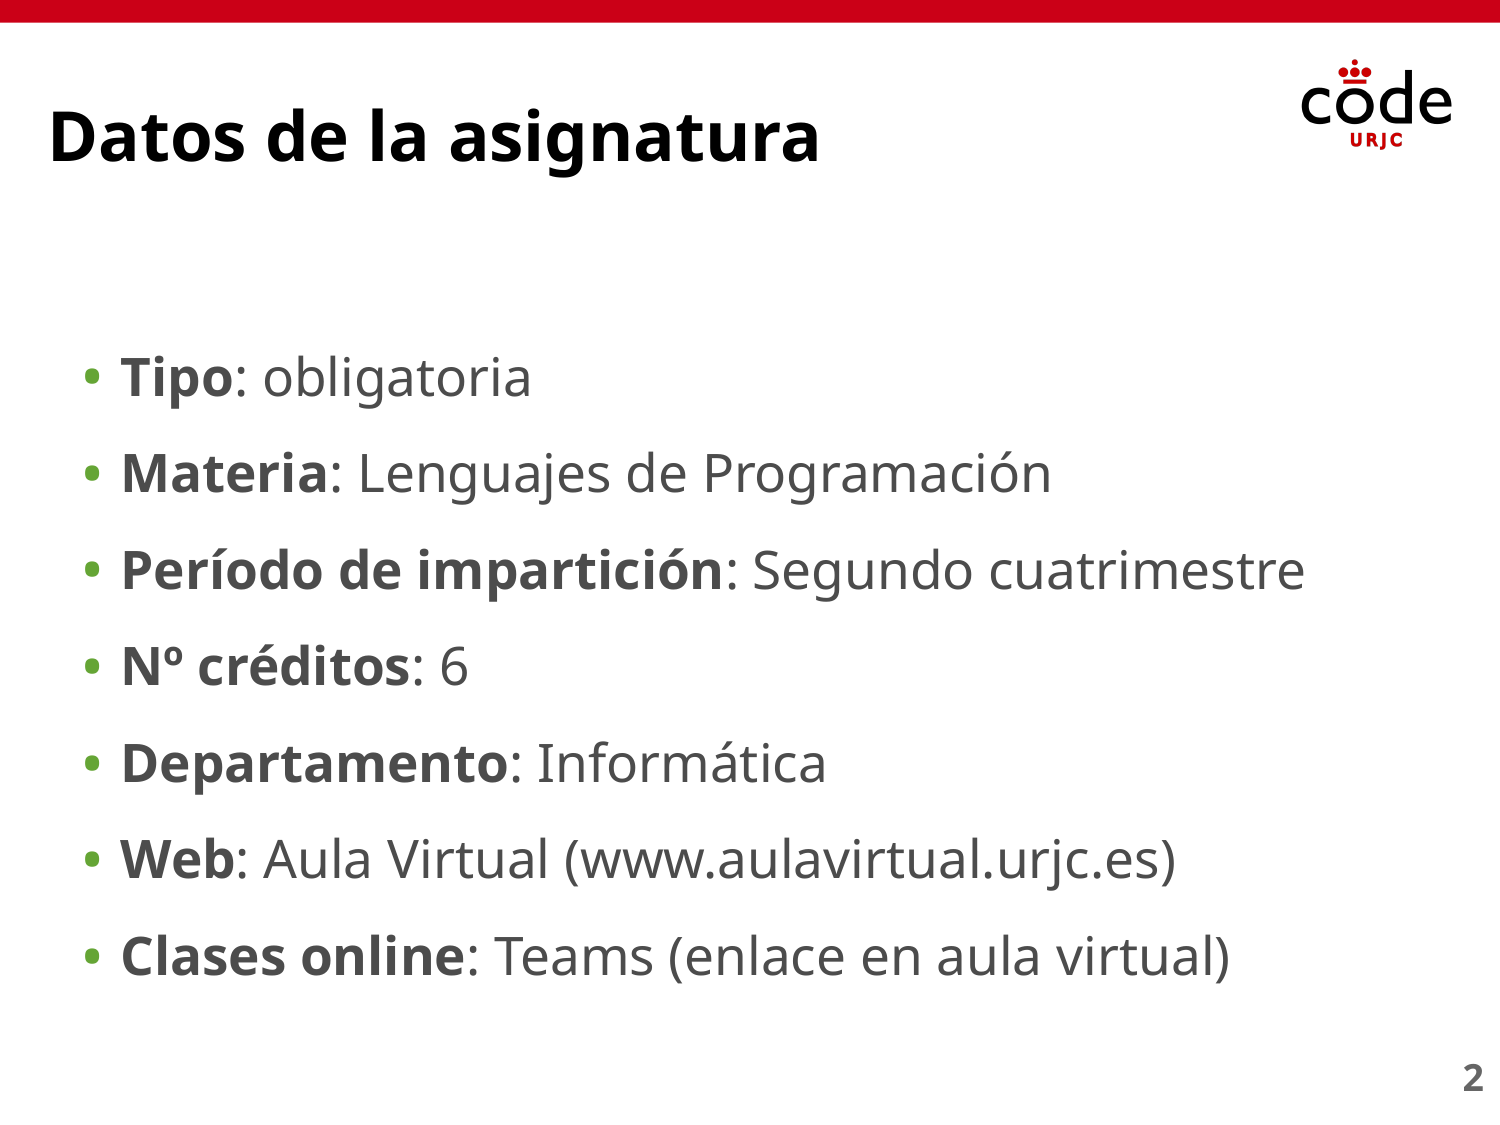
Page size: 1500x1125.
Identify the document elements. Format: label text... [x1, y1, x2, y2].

title Datos de la asignatura [32, 79, 1383, 189]
picture [1284, 50, 1468, 161]
list Tipo: obligatoria Materia: Lenguajes de Programación Período de impartición: Segundo cuatrimestre Nº créditos: 6 Departamento: Informática Web: Aula Virtual (www.aulavirtual.urjc.es) Clases online: Teams (enlace en aula virtual) [51, 259, 1436, 1013]
